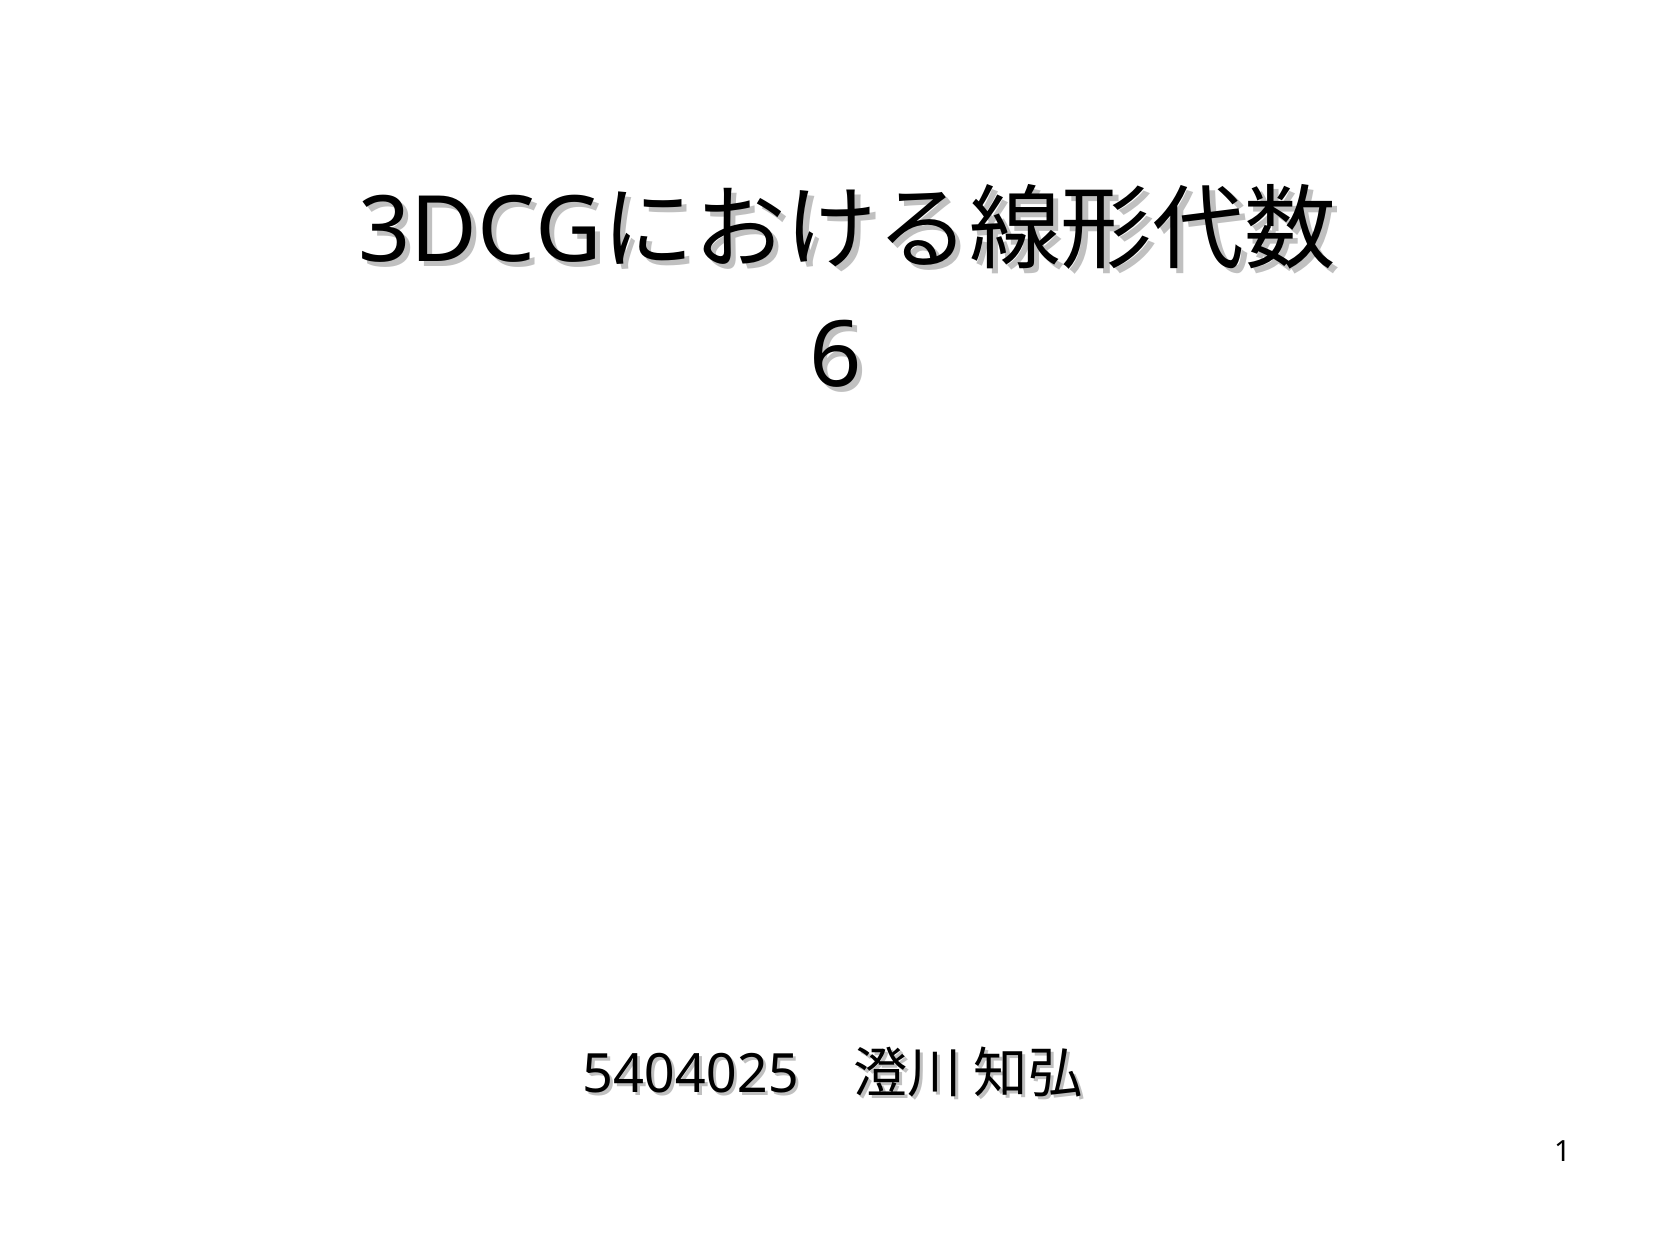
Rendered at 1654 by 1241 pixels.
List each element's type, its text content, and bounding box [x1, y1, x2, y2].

text_box 5404025 澄川 知弘 [567, 1021, 1087, 1097]
text_box 3DCGにおける線形代数 6 [343, 147, 1292, 365]
